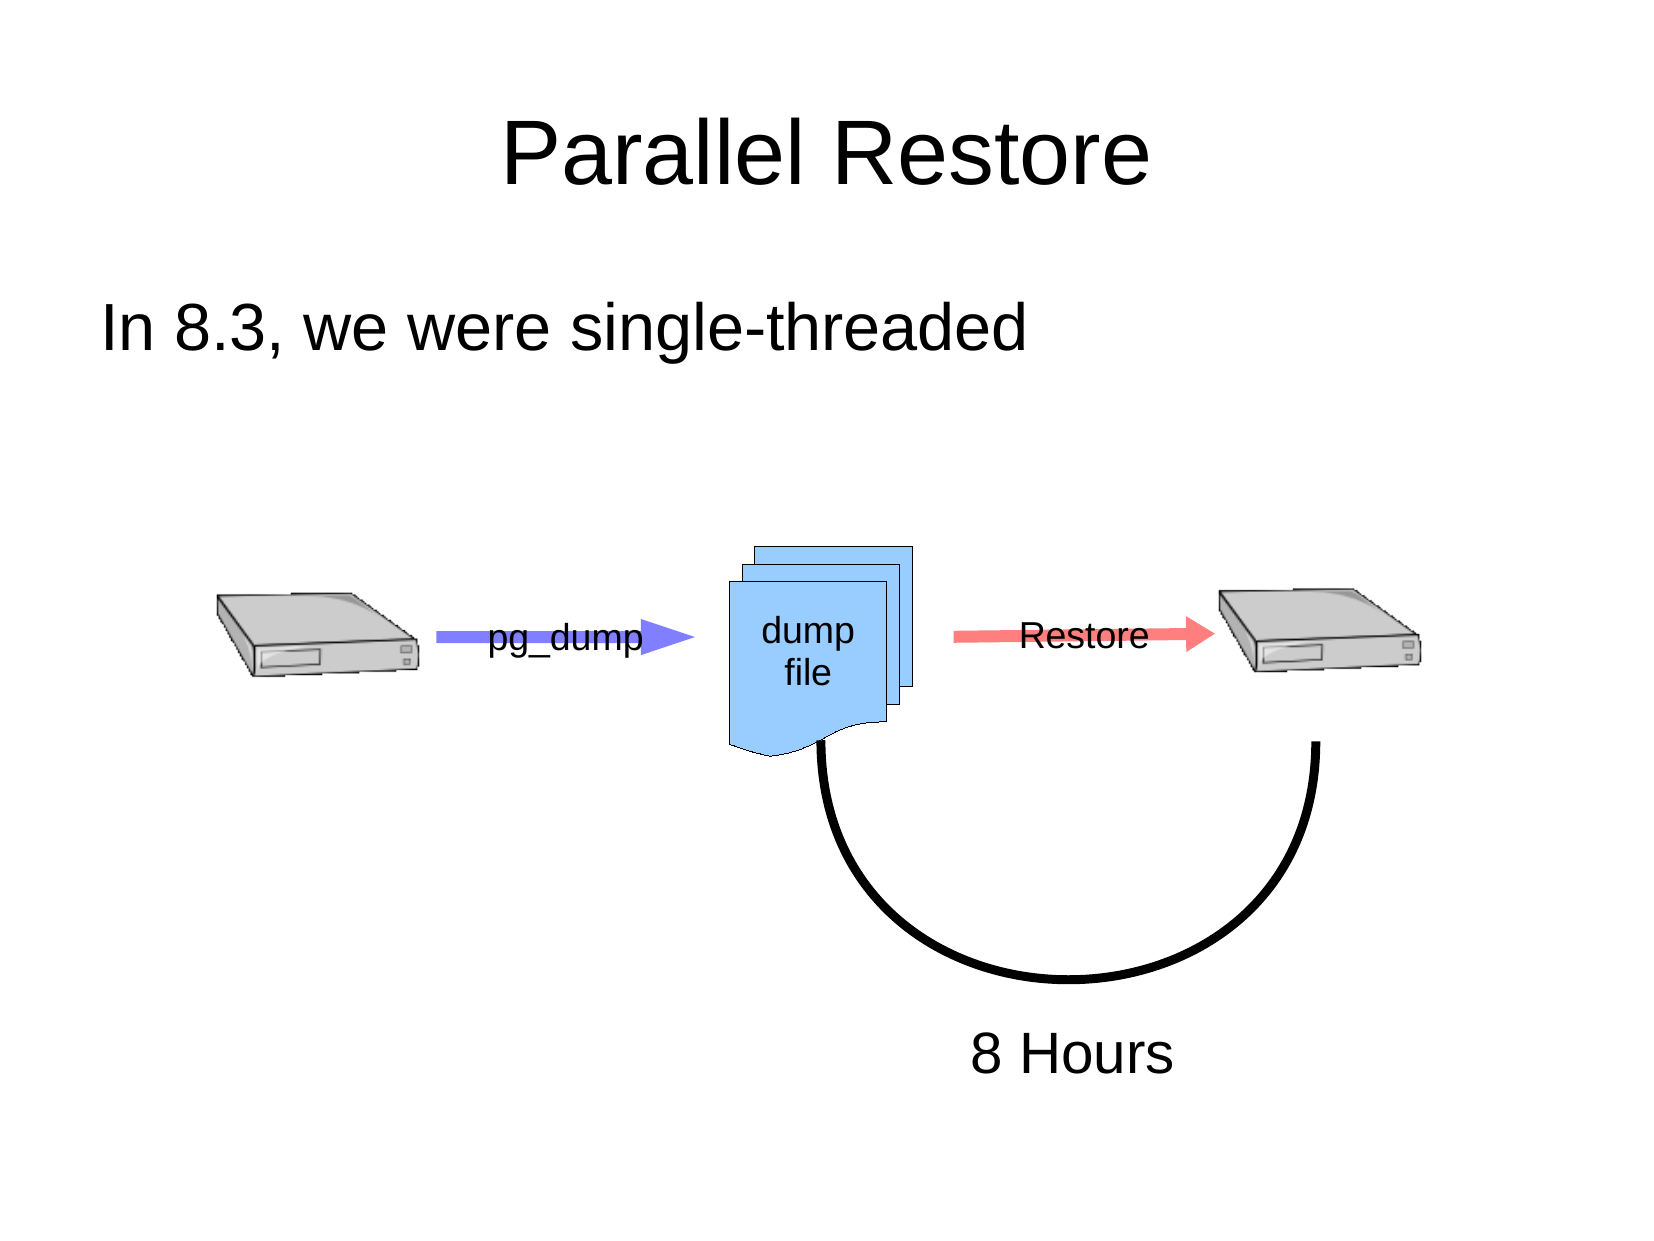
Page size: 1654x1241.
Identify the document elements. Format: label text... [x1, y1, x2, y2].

list In 8.3, we were single-threaded [82, 290, 1571, 384]
picture [1203, 526, 1429, 742]
text_box 8 Hours [955, 1013, 1191, 1094]
title Parallel Restore [82, 49, 1571, 257]
text_box dump file [729, 546, 913, 757]
picture [201, 530, 427, 747]
